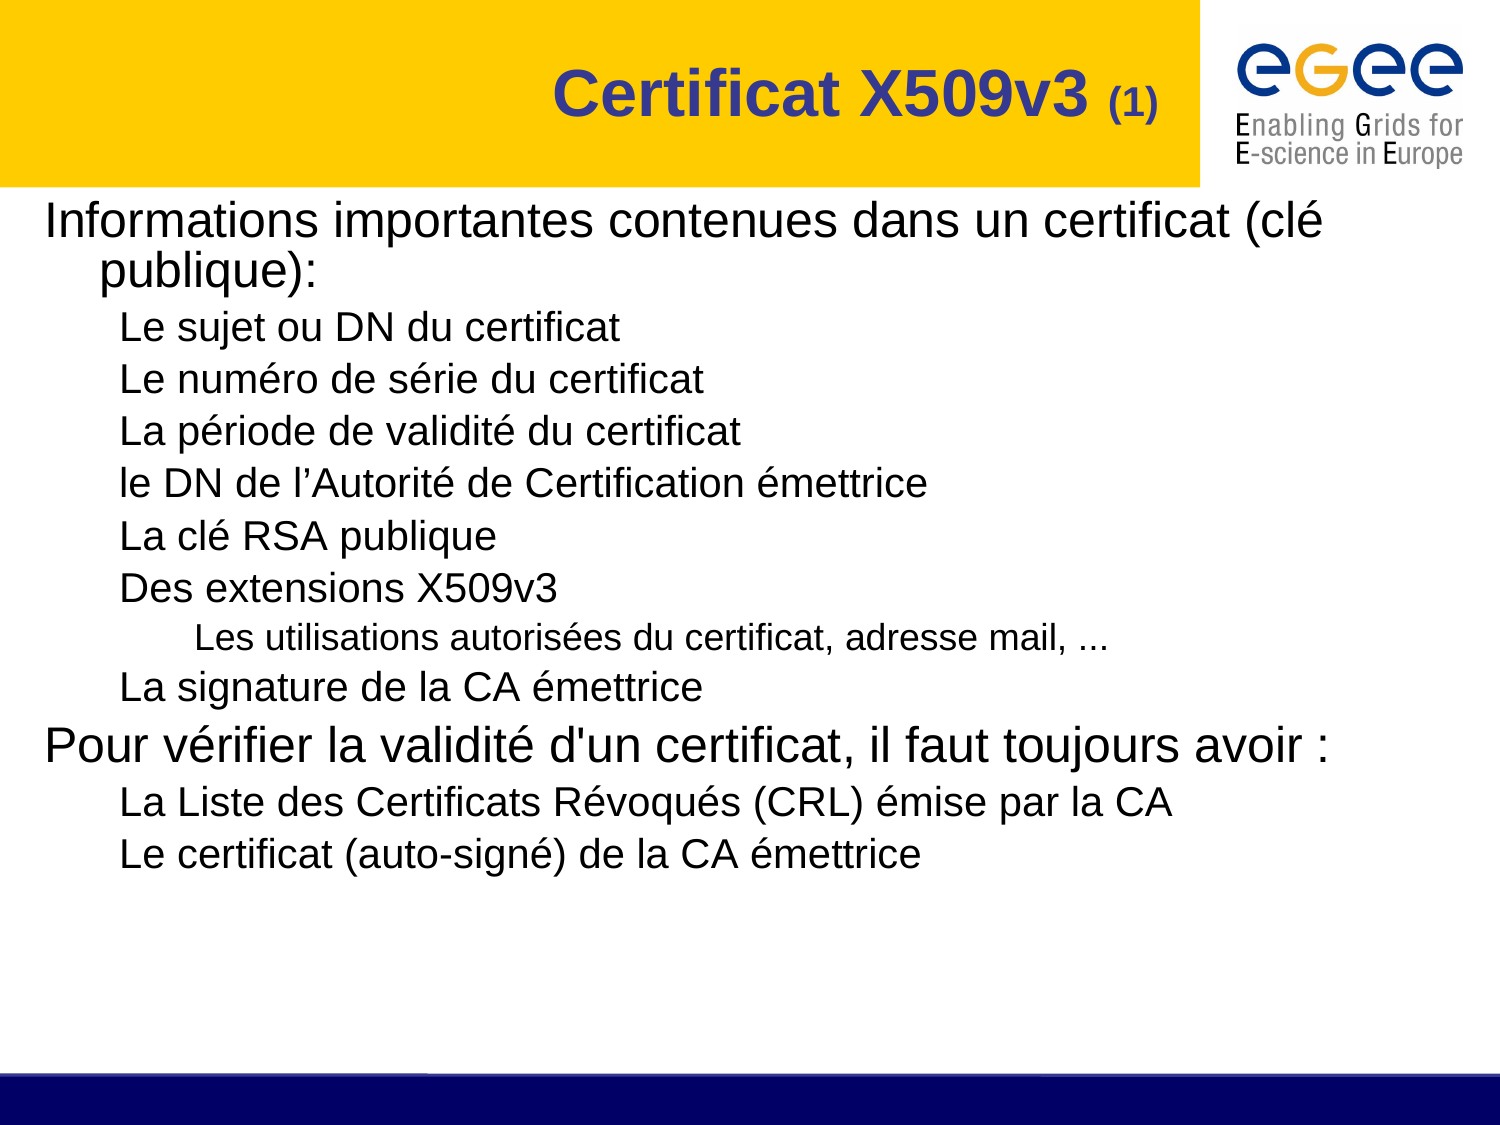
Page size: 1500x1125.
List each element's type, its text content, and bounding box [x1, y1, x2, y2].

list Informations importantes contenues dans un certificat (clé publique): Le sujet ou DN du certificat Le numéro de série du certificat La période de validité du certificat le DN de l’Autorité de Certification émettrice La clé RSA publique Des extensions X509v3 Les utilisations autorisées du certificat, adresse mail, ... La signature de la CA émettrice Pour vérifier la validité d'un certificat, il faut toujours avoir : La Liste des Certificats Révoqués (CRL) émise par la CA Le certificat (auto-signé) de la CA émettrice [29, 189, 1471, 1125]
title Certificat X509v3 (1) [12, 35, 1174, 152]
picture [1237, 24, 1463, 169]
